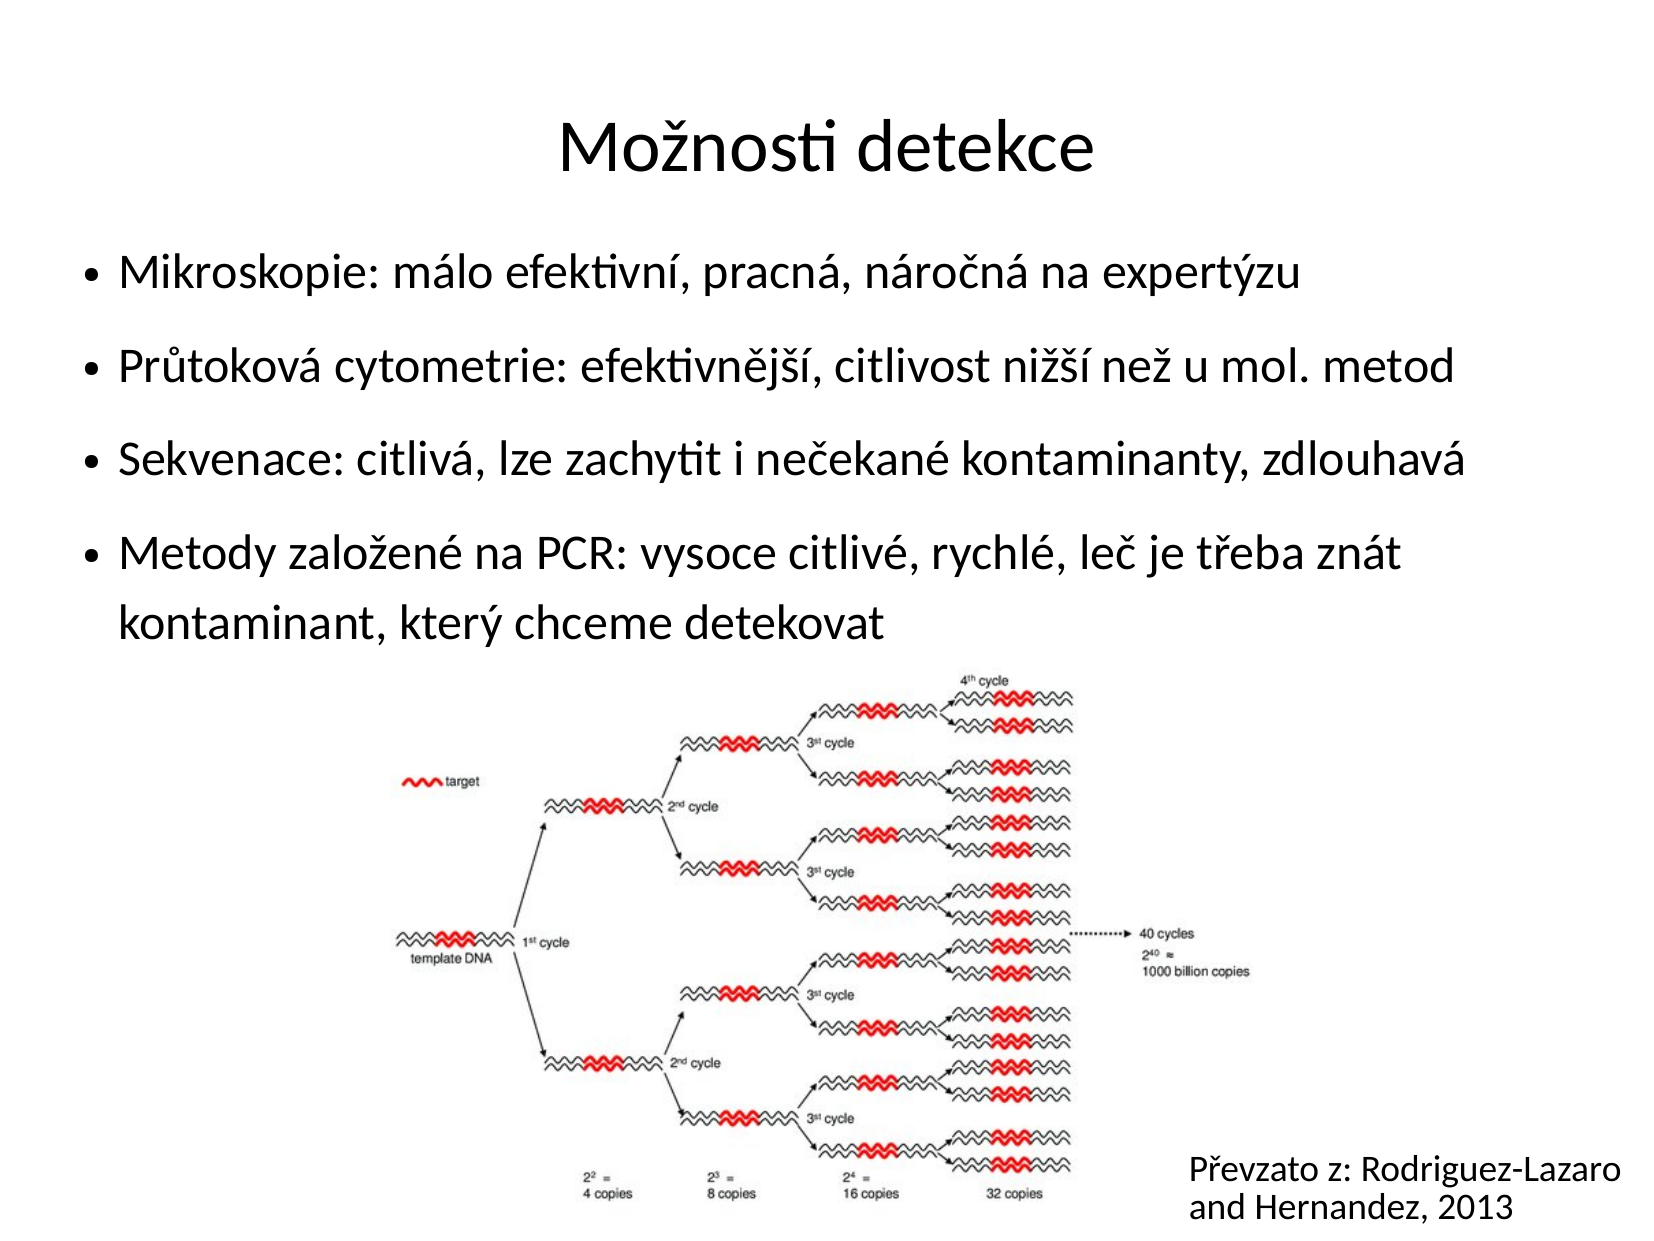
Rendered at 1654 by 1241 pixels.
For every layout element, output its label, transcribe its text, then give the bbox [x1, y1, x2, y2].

picture [389, 667, 1264, 1230]
subtitle Mikroskopie: málo efektivní, pracná, náročná na expertýzu Průtoková cytometrie: efektivnější, citlivost nižší než u mol. metod Sekvenace: citlivá, lze zachytit i nečekané kontaminanty, zdlouhavá Metody založené na PCR: vysoce citlivé, rychlé, leč je třeba znát kontaminant, který chceme detekovat [82, 231, 1619, 951]
text_box Převzato z: Rodriguez-Lazaro and Hernandez, 2013 [1174, 1146, 1646, 1237]
title Možnosti detekce [82, 49, 1571, 231]
